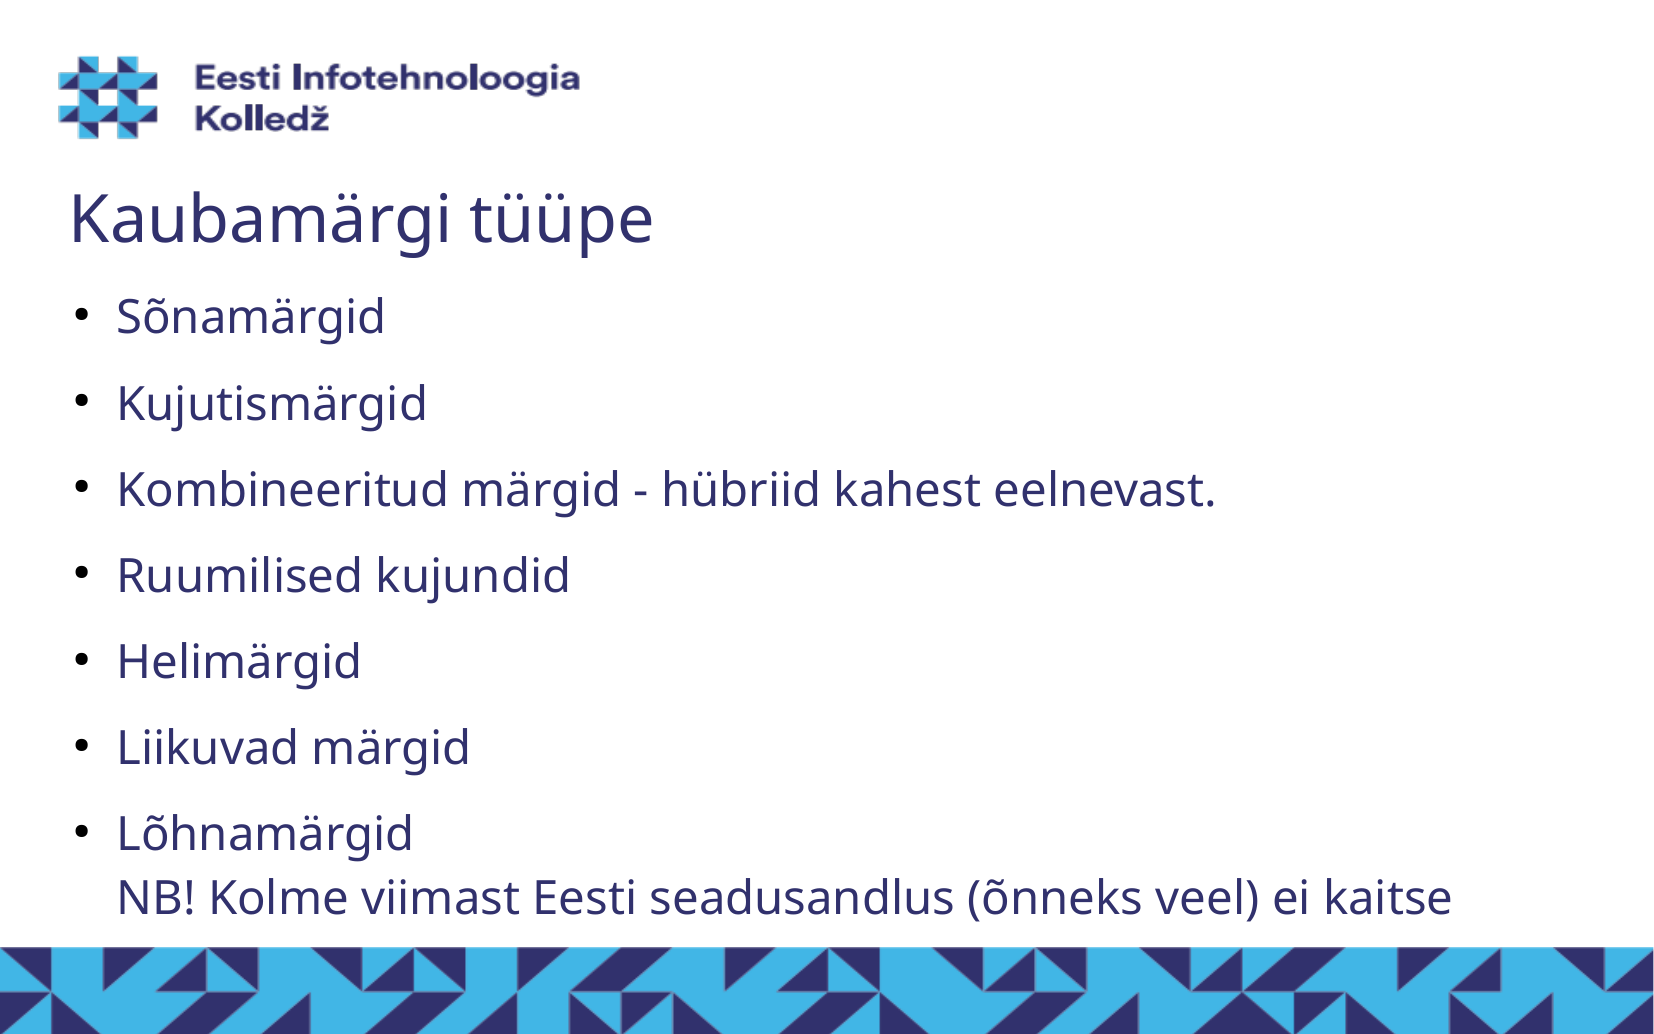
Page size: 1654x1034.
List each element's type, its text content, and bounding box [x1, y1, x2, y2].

title Kaubamärgi tüüpe [68, 147, 1536, 283]
list Sõnamärgid Kujutismärgid Kombineeritud märgid - hübriid kahest eelnevast. Ruumilised kujundid Helimärgid Liikuvad märgid Lõhnamärgid NB! Kolme viimast Eesti seadusandlus (õnneks veel) ei kaitse [59, 283, 1595, 936]
